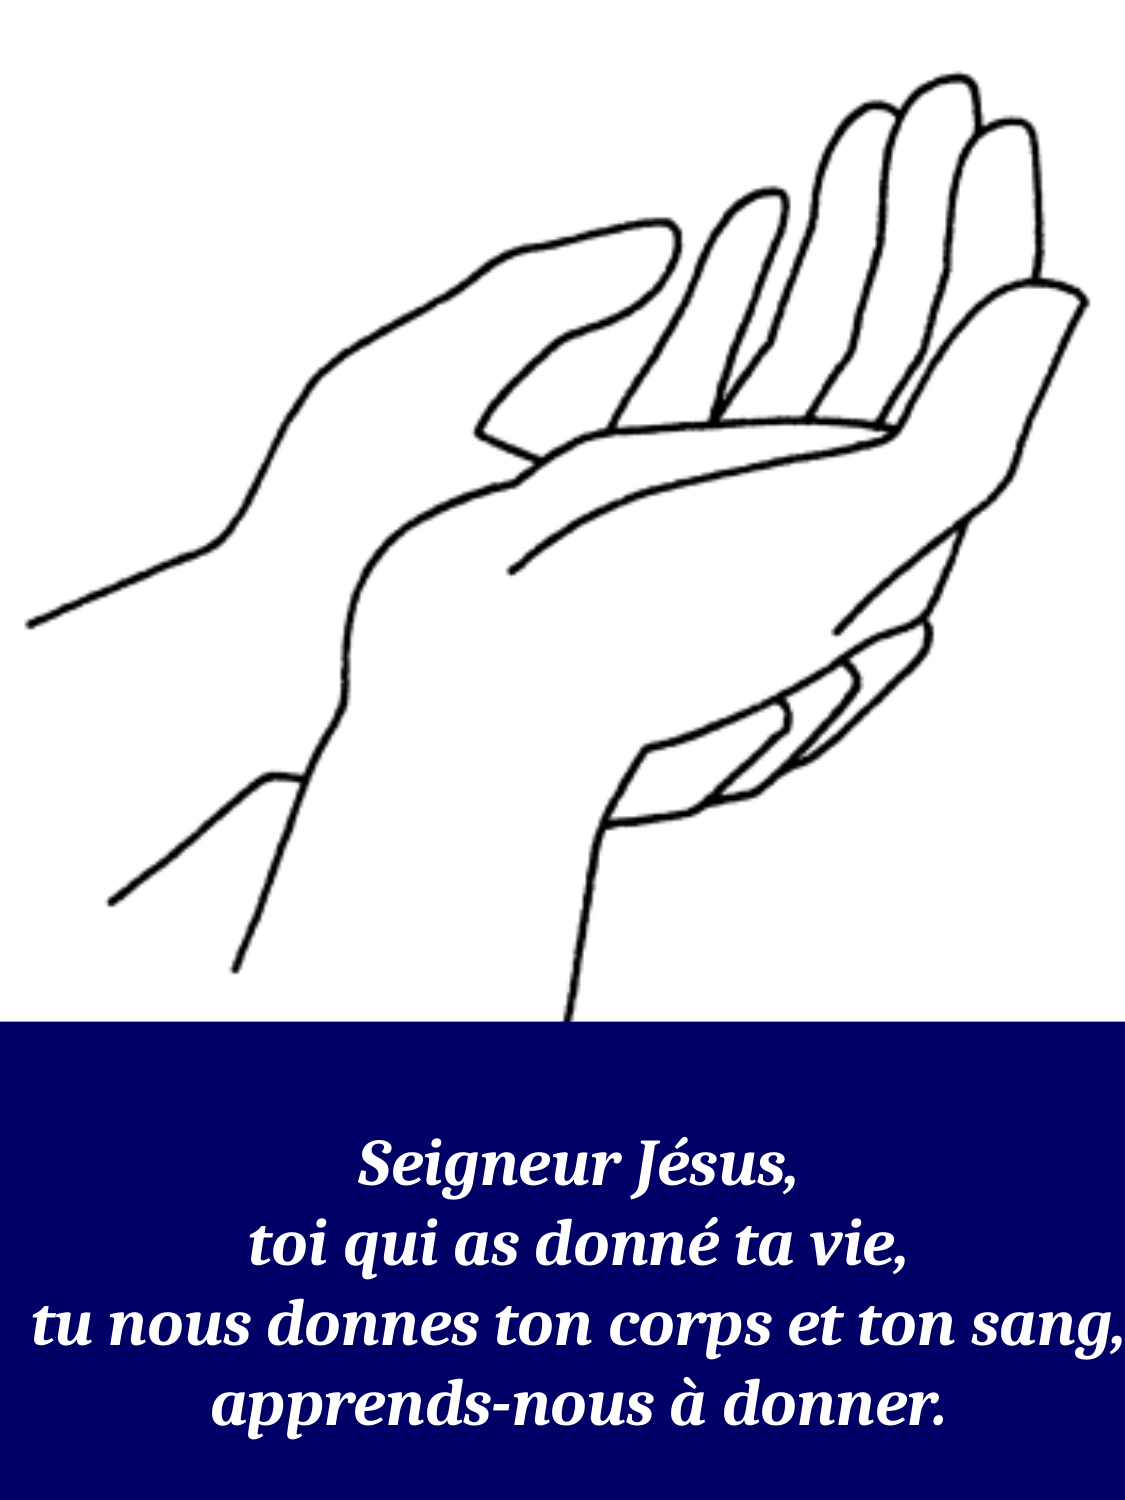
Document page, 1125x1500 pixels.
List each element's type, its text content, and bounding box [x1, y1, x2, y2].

text_box Seigneur Jésus, toi qui as donné ta vie, tu nous donnes ton corps et ton sang, apprends-nous à donner. [0, 1021, 1125, 1500]
picture [0, 0, 1125, 1021]
